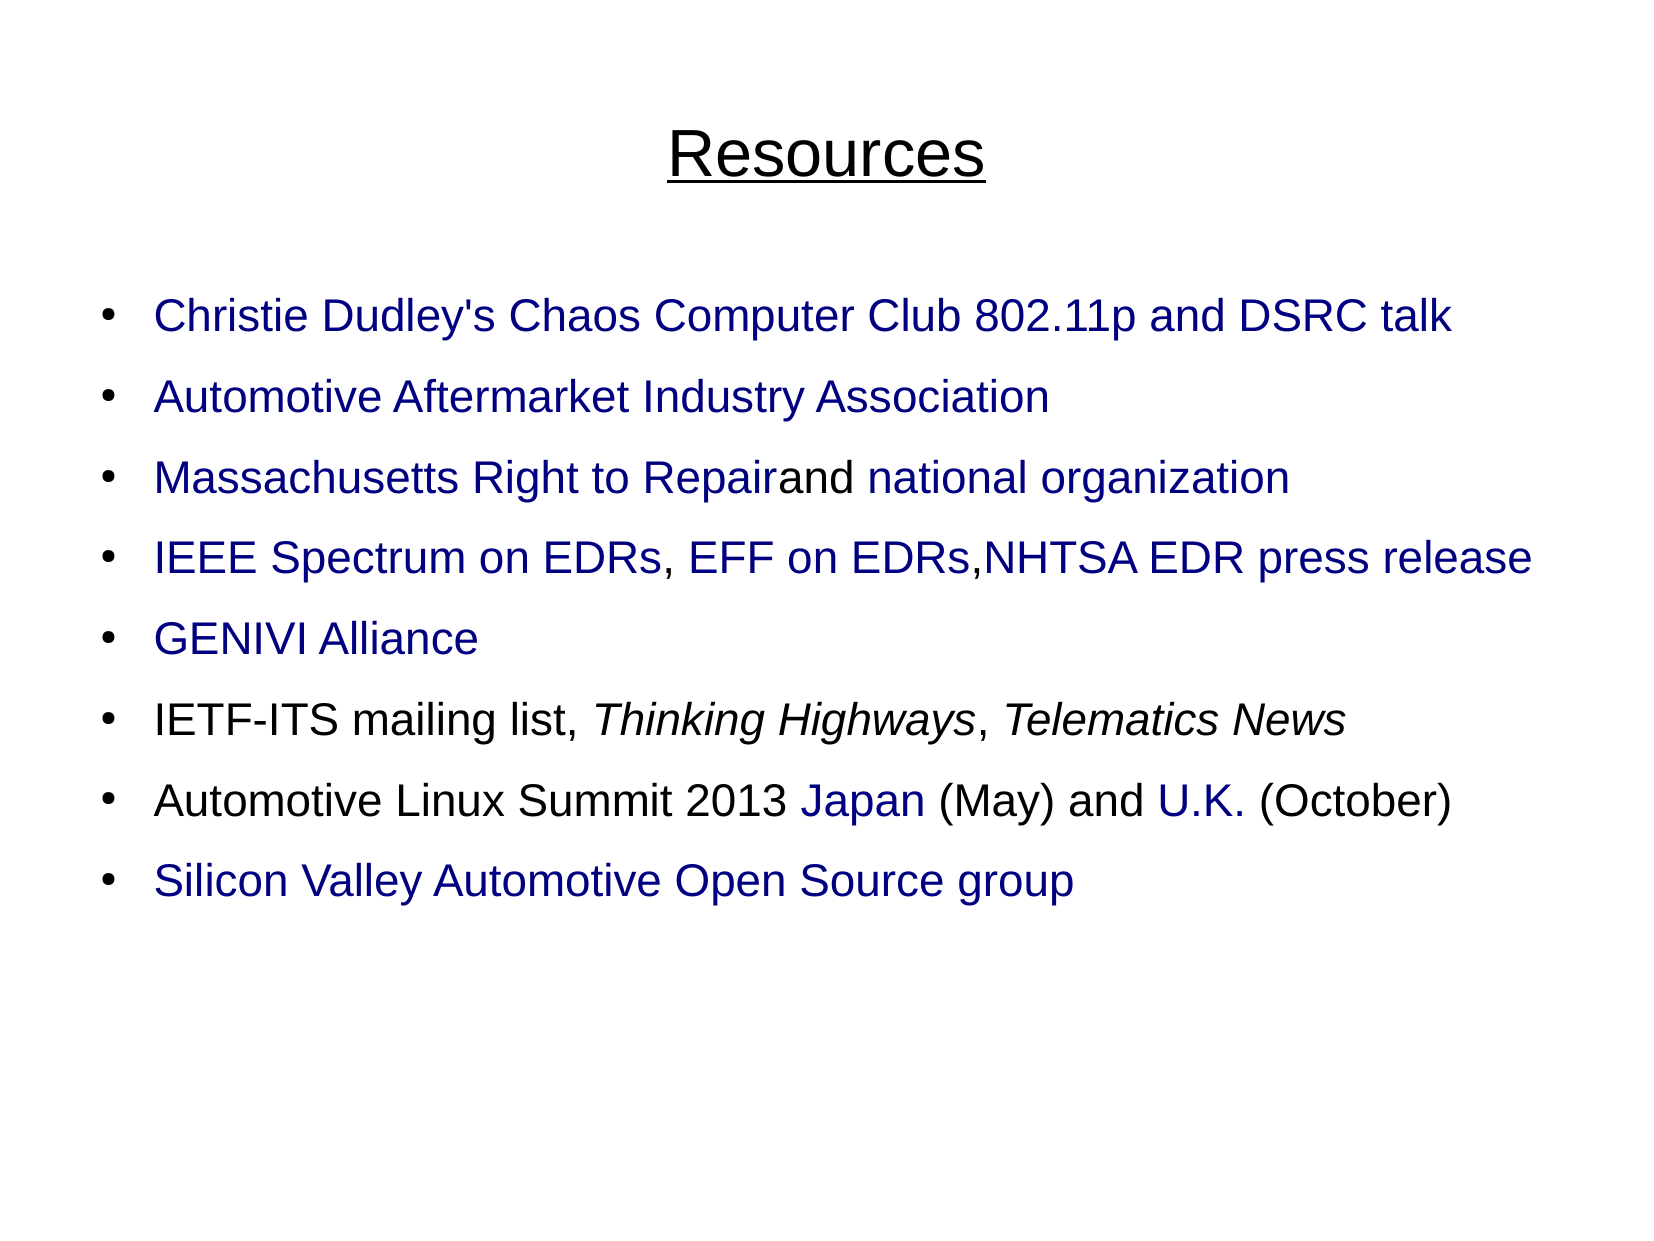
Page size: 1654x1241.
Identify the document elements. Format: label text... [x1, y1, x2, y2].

title Resources [82, 49, 1571, 257]
list Christie Dudley's Chaos Computer Club 802.11p and DSRC talk Automotive Aftermarket Industry Association Massachusetts Right to Repairand national organization IEEE Spectrum on EDRs, EFF on EDRs,NHTSA EDR press release GENIVI Alliance IETF-ITS mailing list, Thinking Highways, Telematics News Automotive Linux Summit 2013 Japan (May) and U.K. (October) Silicon Valley Automotive Open Source group [82, 290, 1538, 1010]
